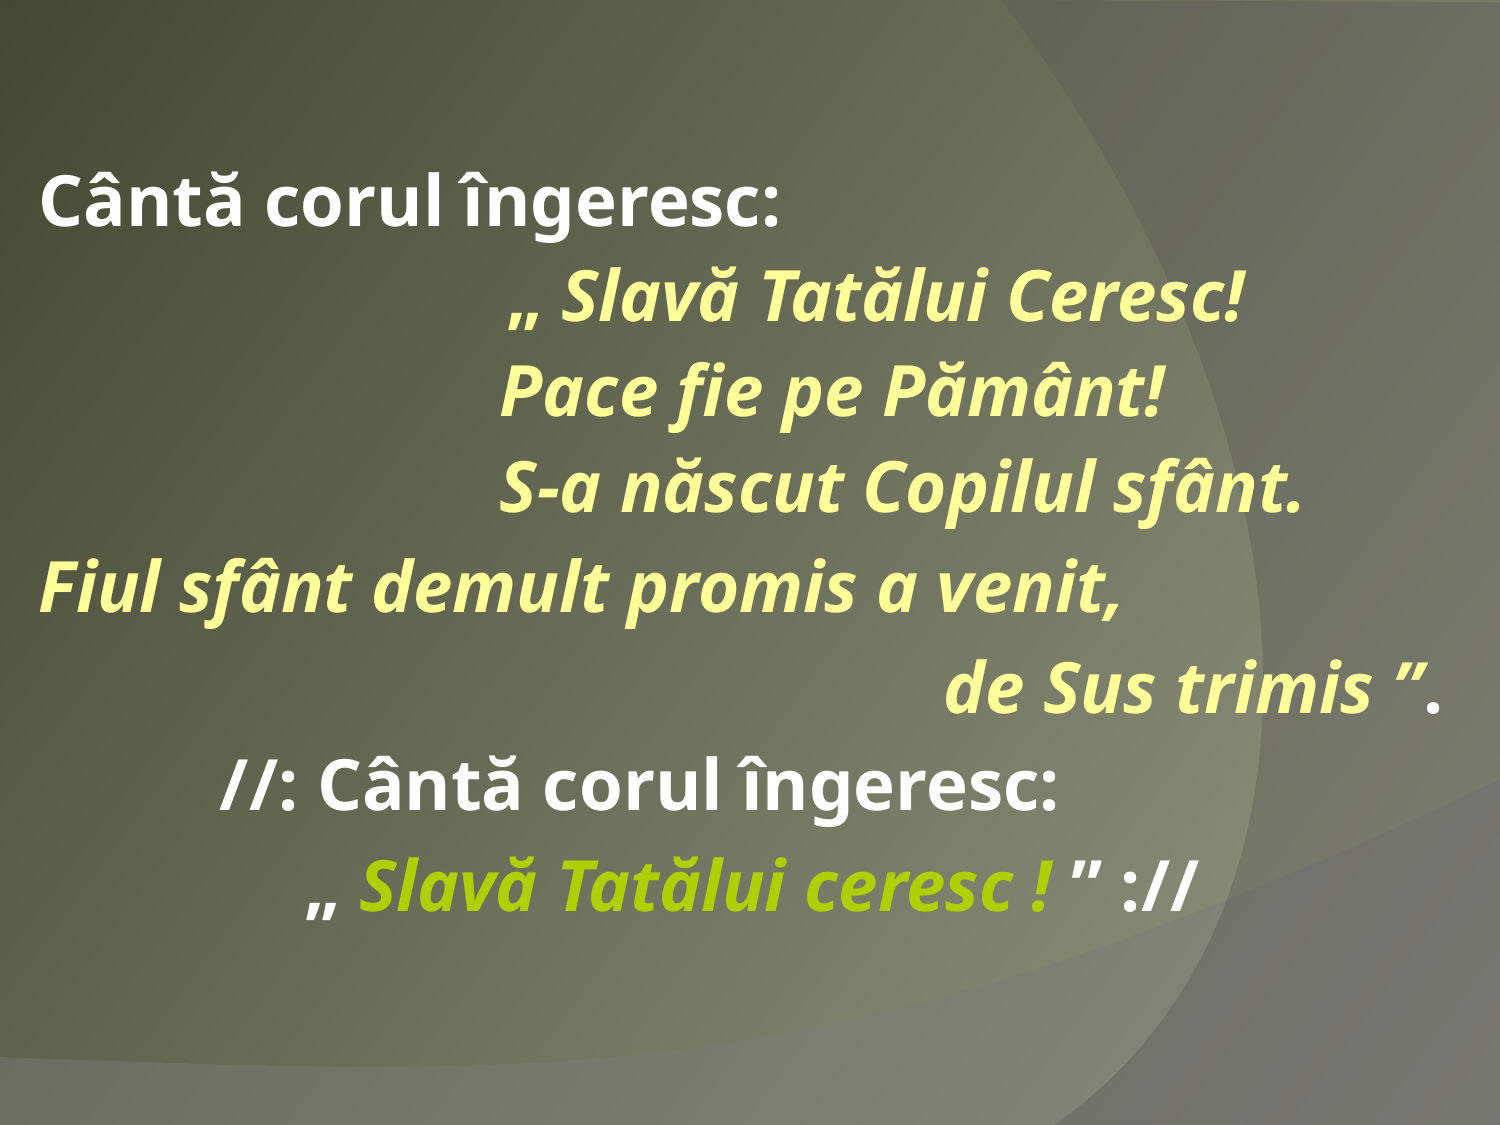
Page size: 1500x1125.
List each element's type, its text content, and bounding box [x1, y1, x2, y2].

list Cântă corul îngeresc: „ Slavă Tatălui Ceresc! Pace fie pe Pământ! S-a născut Copilul sfânt. Fiul sfânt demult promis a venit, de Sus trimis ”. //: Cântă corul îngeresc: „ Slavă Tatălui ceresc ! ” :// [17, 147, 1465, 933]
title [75, 45, 1426, 147]
